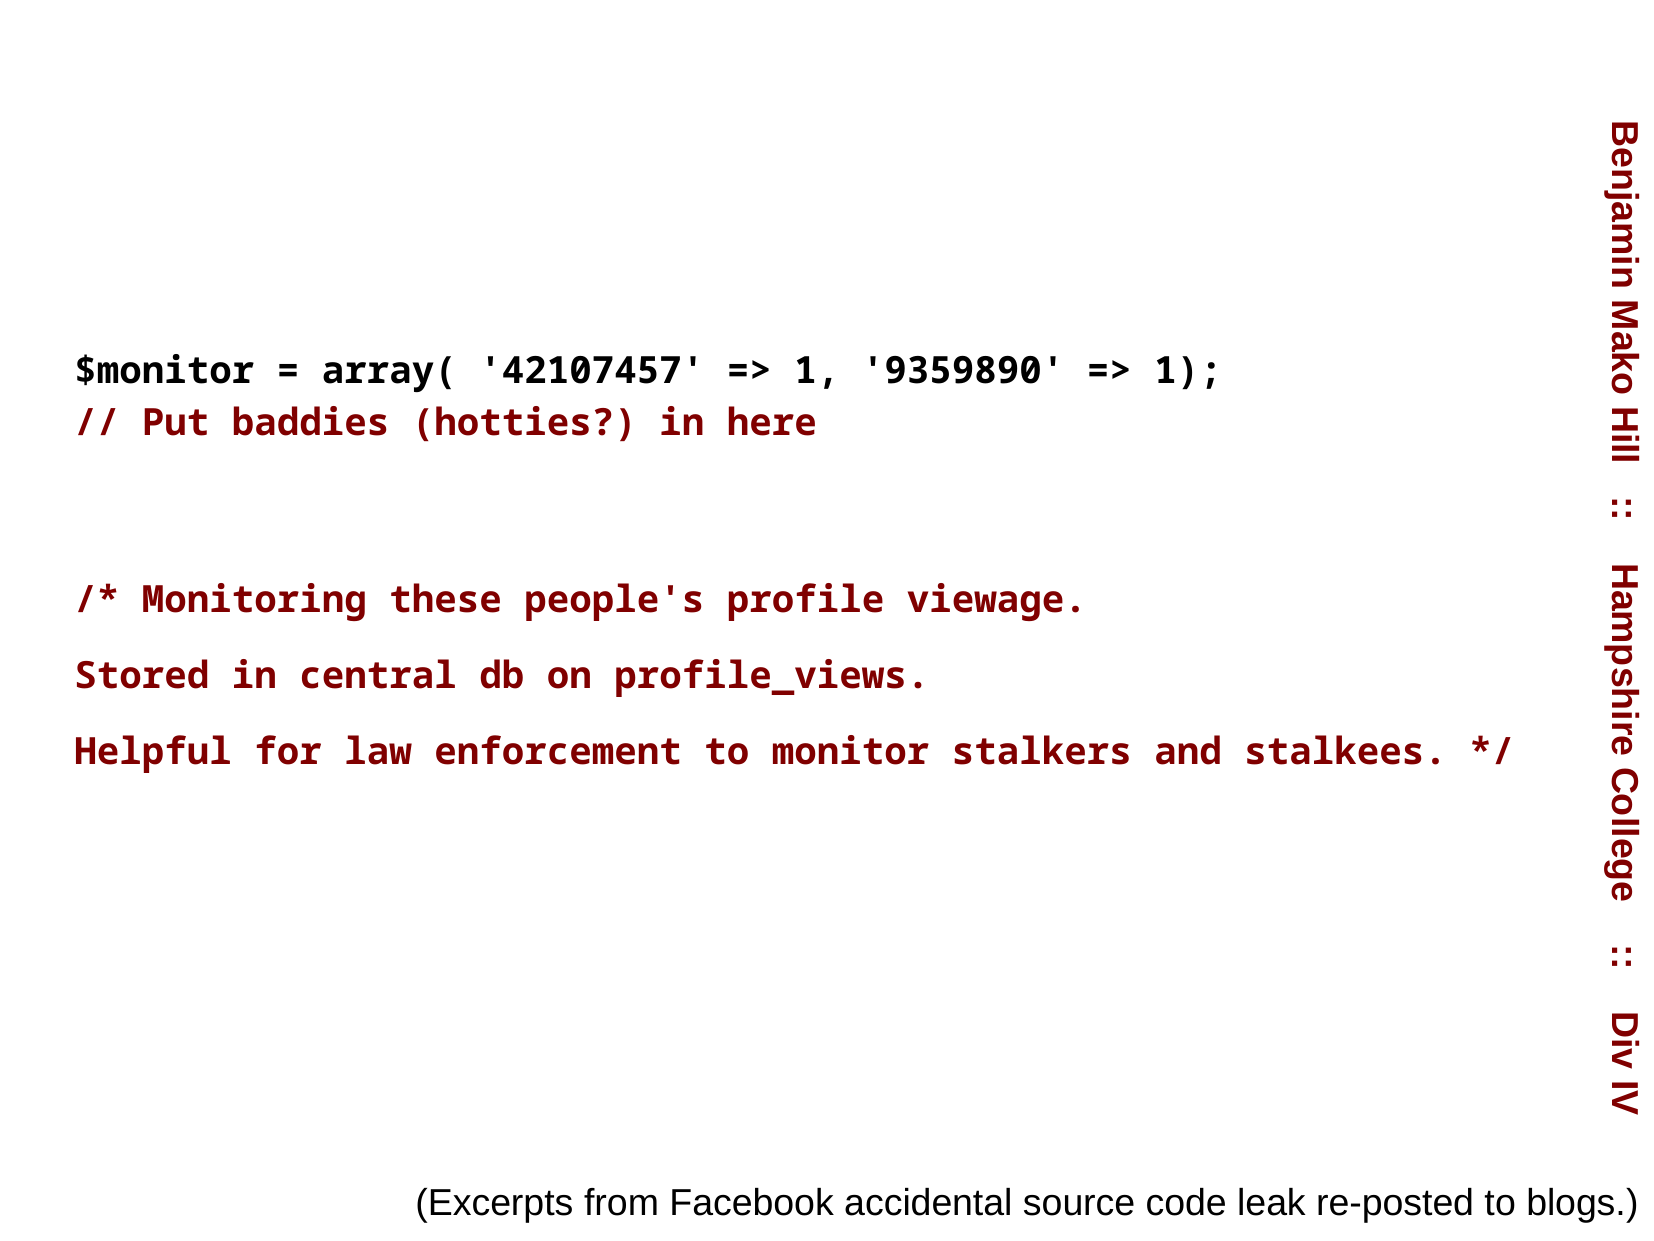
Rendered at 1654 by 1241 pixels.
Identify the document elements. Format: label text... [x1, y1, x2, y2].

text_box (Excerpts from Facebook accidental source code leak re-posted to blogs.) [219, 1174, 1654, 1232]
text_box $monitor = array( '42107457' => 1, '9359890' => 1); // Put baddies (hotties?) in here /* Monitoring these people's profile viewage. Stored in central db on profile_views. Helpful for law enforcement to monitor stalkers and stalkees. */ [59, 336, 1522, 837]
